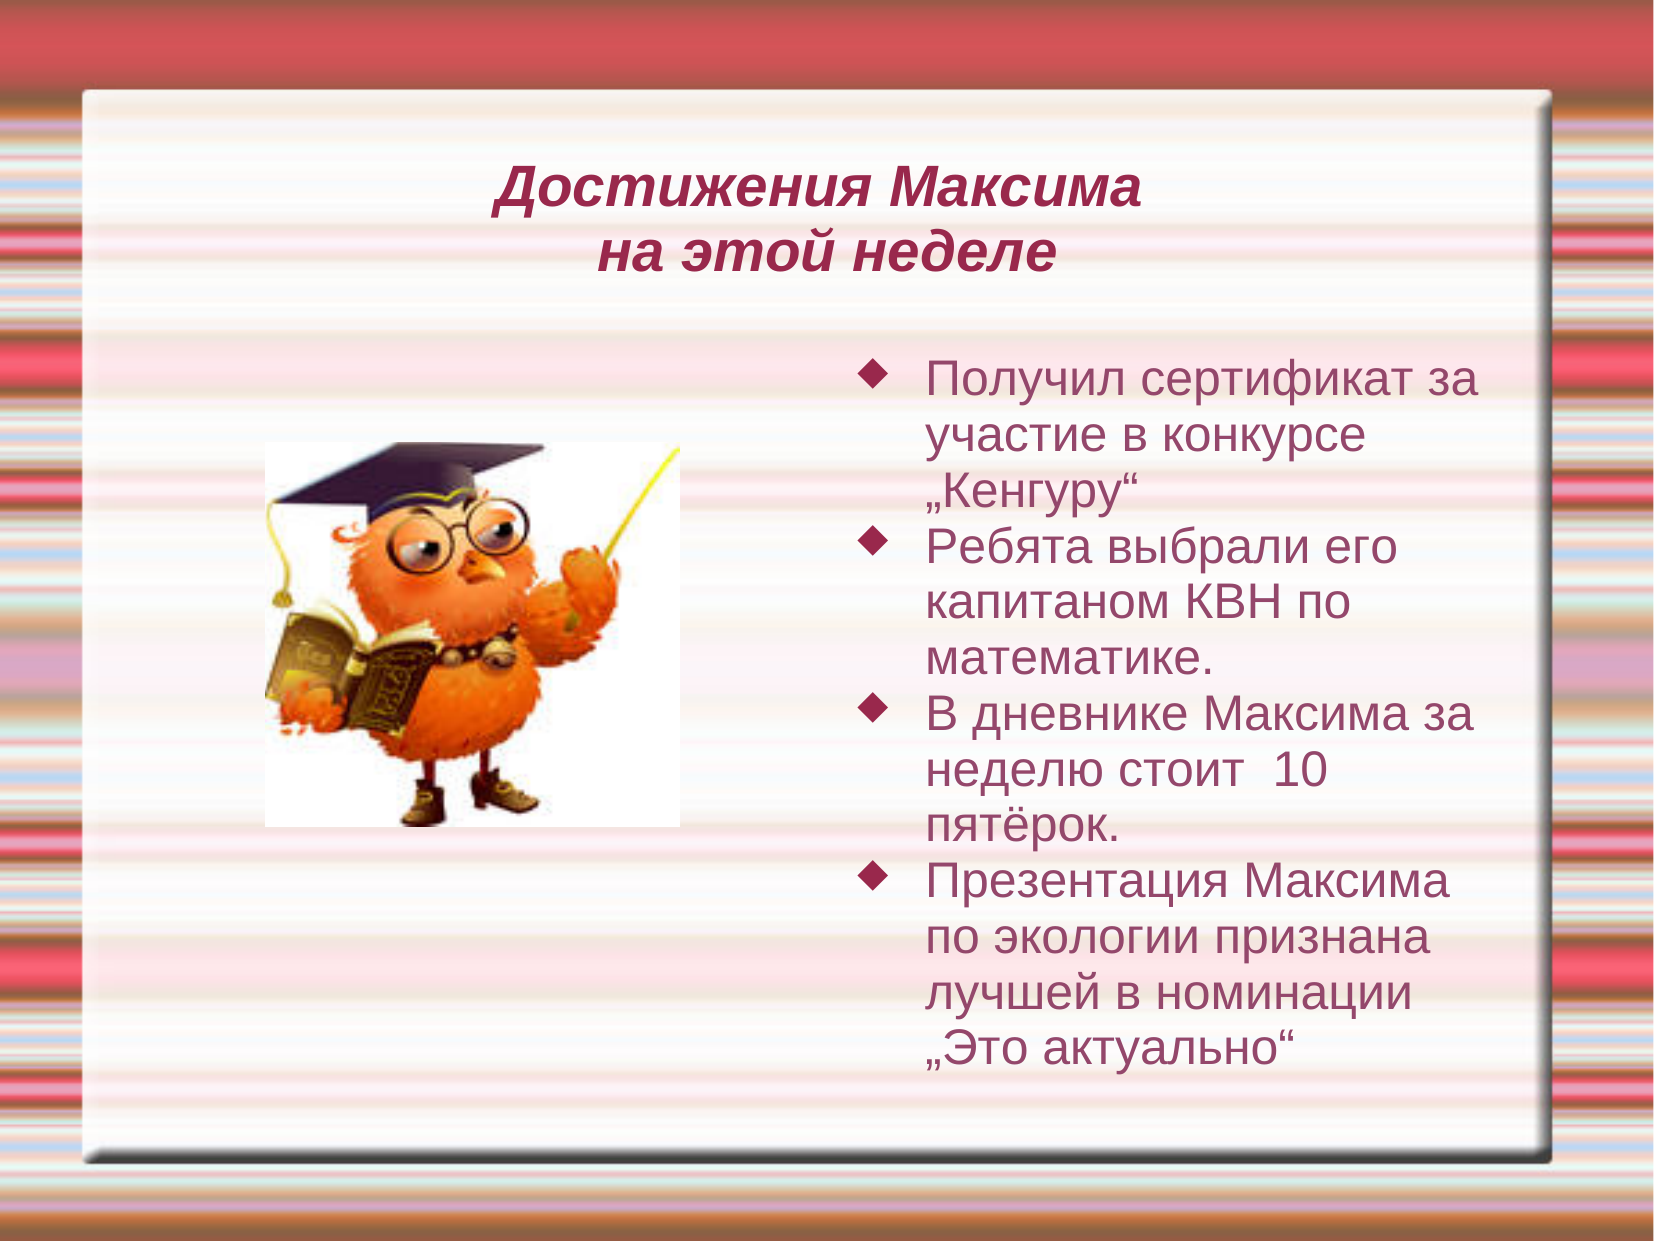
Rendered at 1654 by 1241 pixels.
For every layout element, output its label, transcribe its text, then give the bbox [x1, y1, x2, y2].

picture [0, 0, 1654, 1241]
title Достижения Максима на этой неделе [121, 114, 1534, 322]
list Получил сертификат за участие в конкурсе „Кенгуру“ Ребята выбрали его капитаном КВН по математике. В дневнике Максима за неделю стоит 10 пятёрок. Презентация Максима по экологии признана лучшей в номинации „Это актуально“ [842, 350, 1517, 1132]
